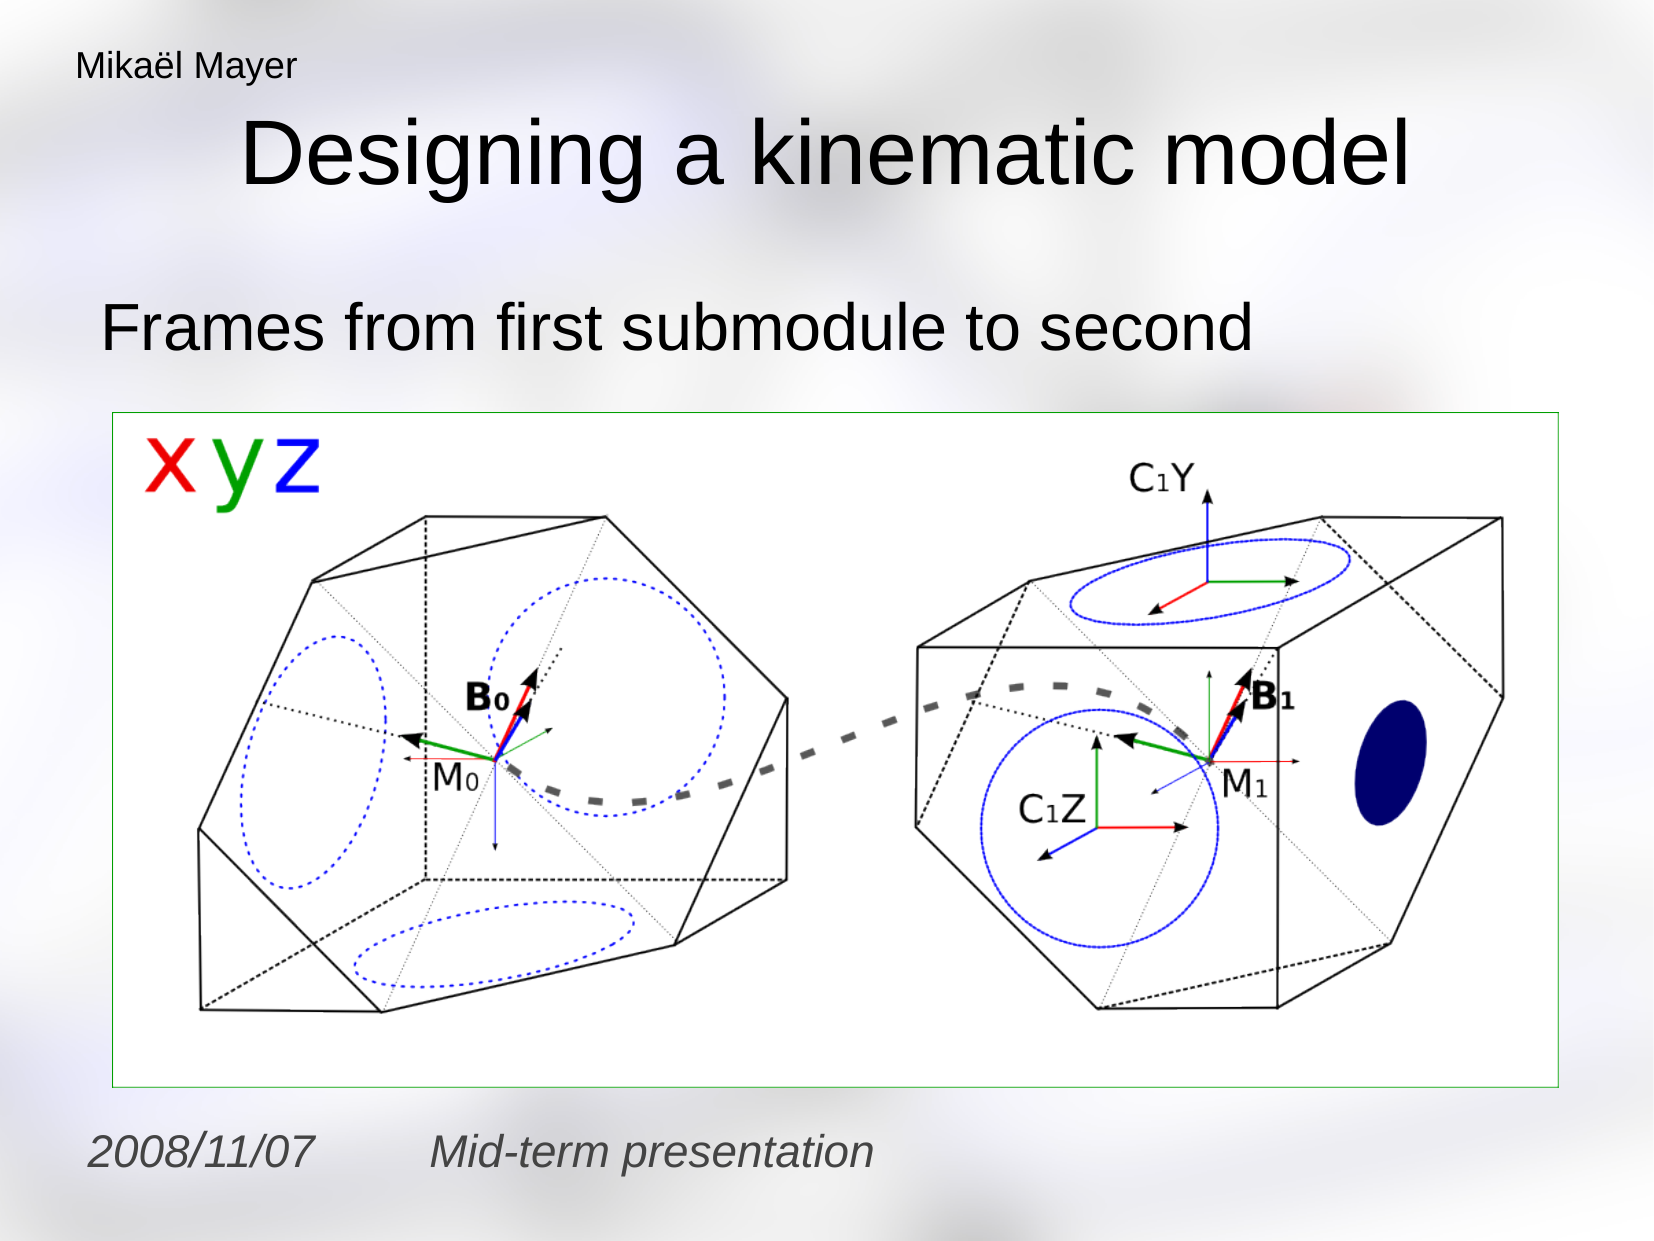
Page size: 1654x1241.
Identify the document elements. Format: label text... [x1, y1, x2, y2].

text_box 2008/11/07 Mid-term presentation [50, 1124, 913, 1178]
list Frames from first submodule to second [82, 290, 1613, 376]
picture [0, 0, 1654, 1241]
title Designing a kinematic model [82, 49, 1571, 257]
text_box Mikaël Mayer [60, 37, 376, 113]
